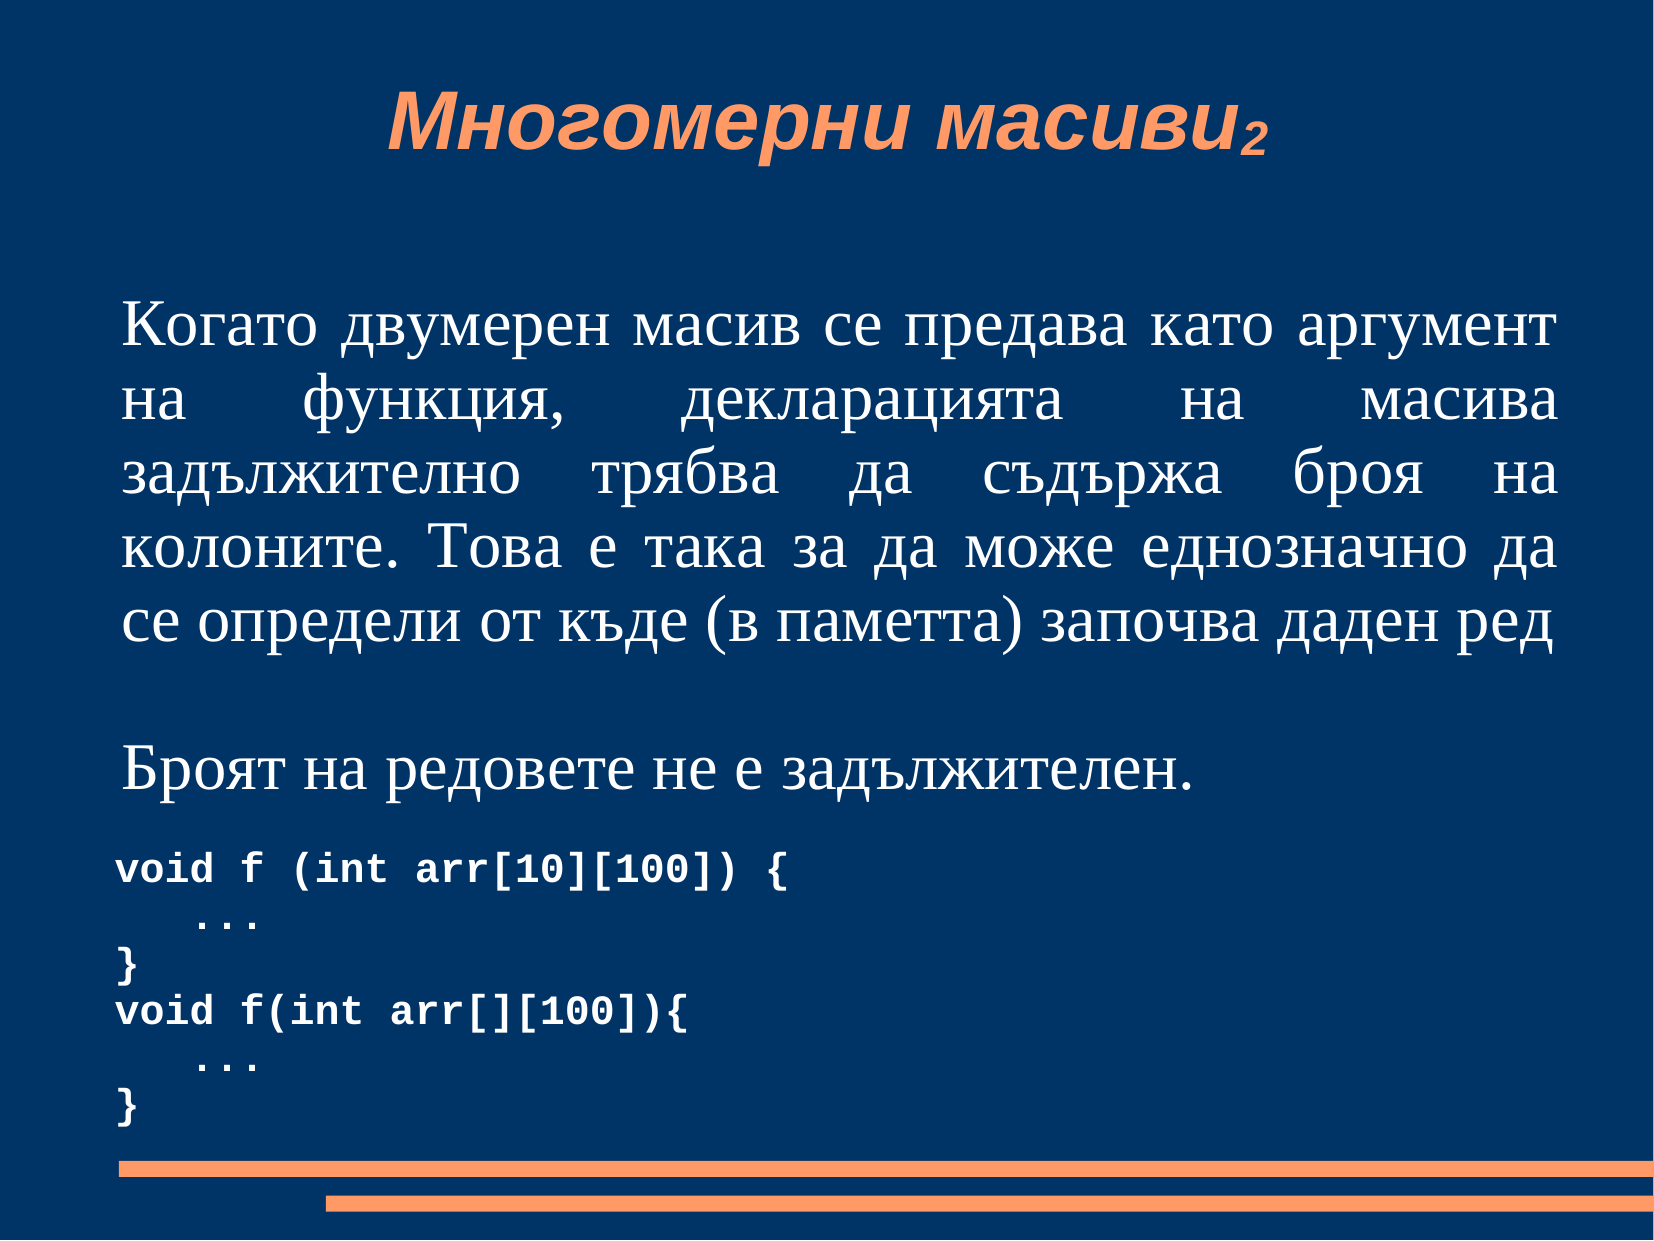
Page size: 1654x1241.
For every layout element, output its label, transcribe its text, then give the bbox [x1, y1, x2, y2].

text_box void f (int arr[10][100]) { ... } void f(int arr[][100]){ ... } [99, 840, 1621, 1143]
subtitle Когато двумерен масив се предава като аргумент на функция, декларацията на масива задължително трябва да съдържа броя на колоните. Това е така за да може еднозначно да се определи от къде (в паметта) започва даден ред Броят на редовете не е задължителен. [121, 286, 1561, 805]
title Многомерни масиви2 [121, 16, 1534, 224]
